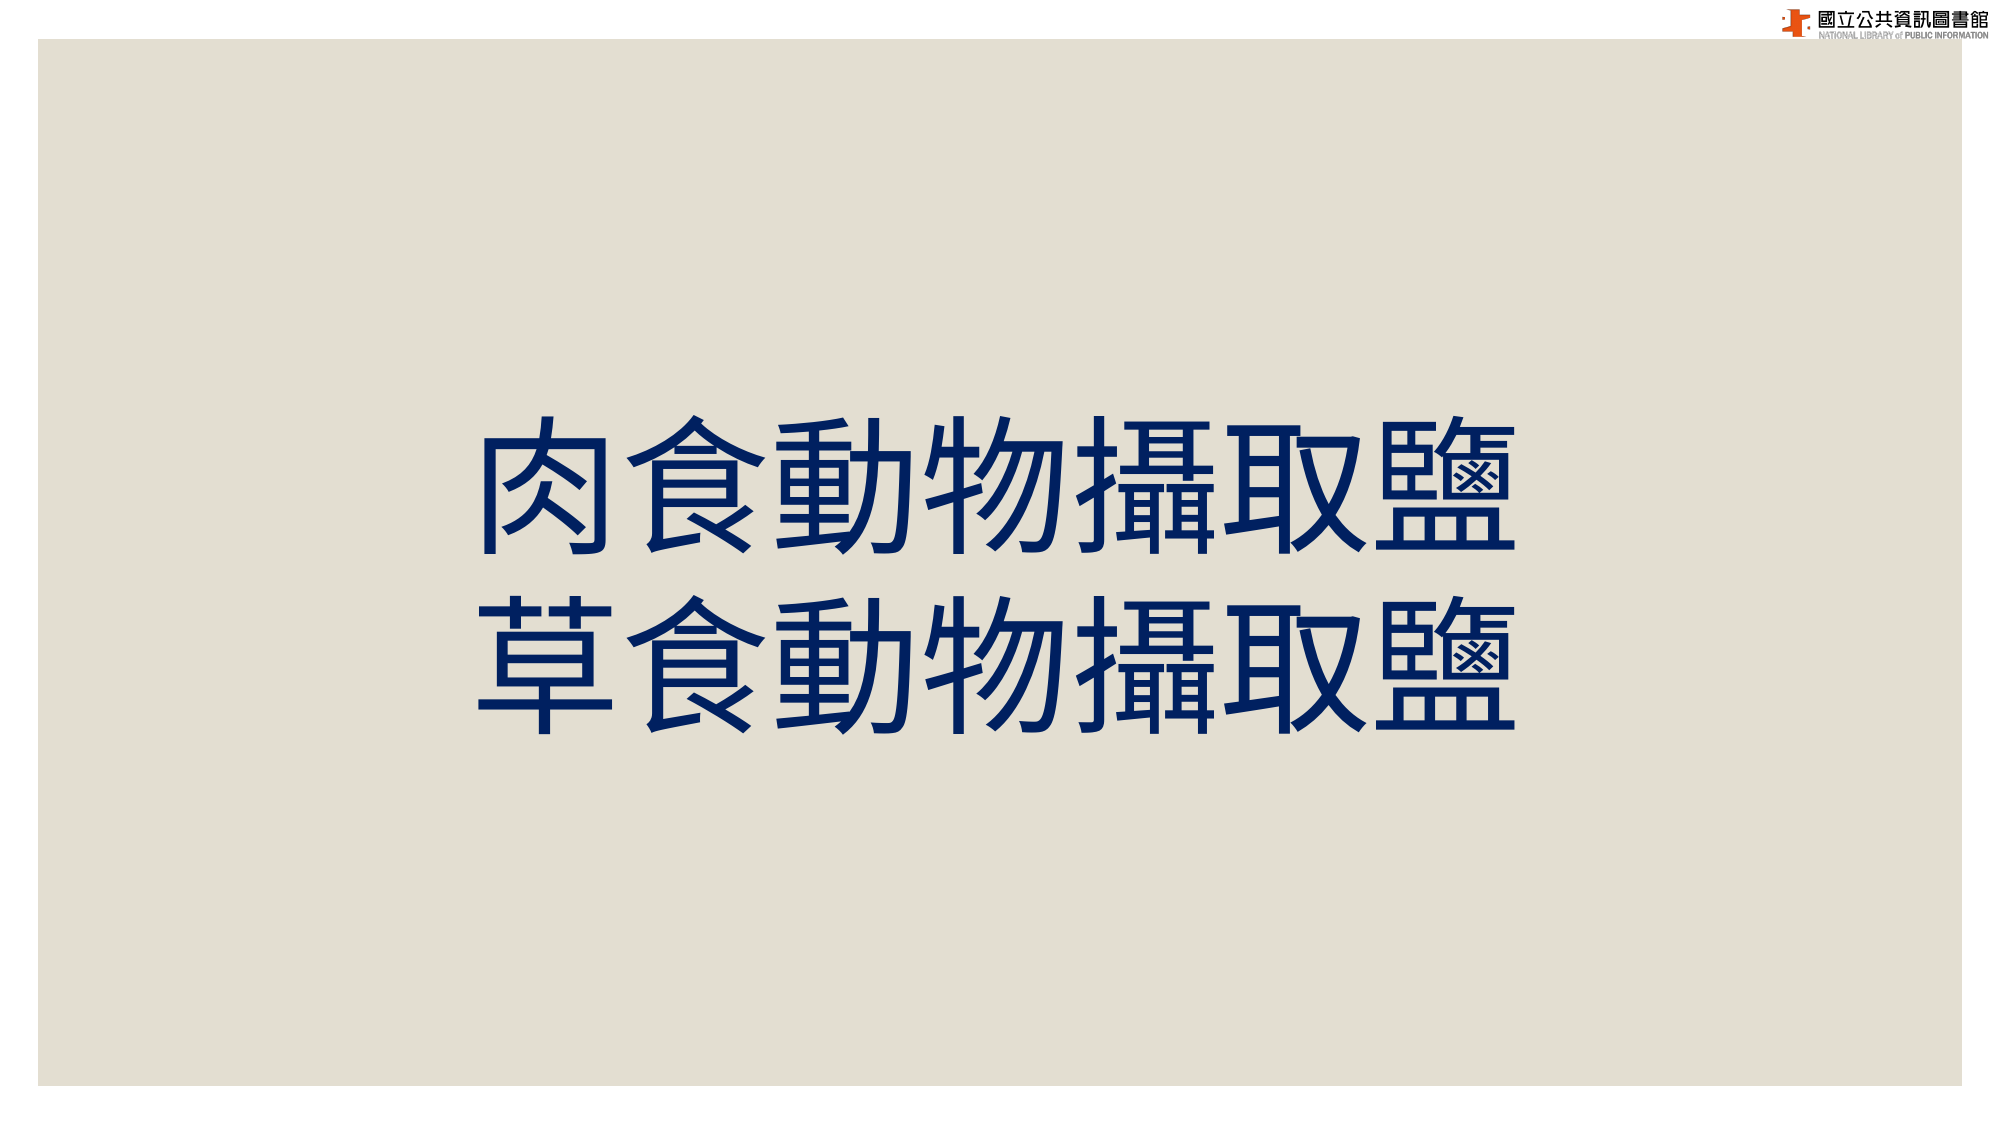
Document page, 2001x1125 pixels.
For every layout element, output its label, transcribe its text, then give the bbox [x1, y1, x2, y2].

text_box 肉食動物攝取鹽 草食動物攝取鹽 [456, 385, 1536, 760]
